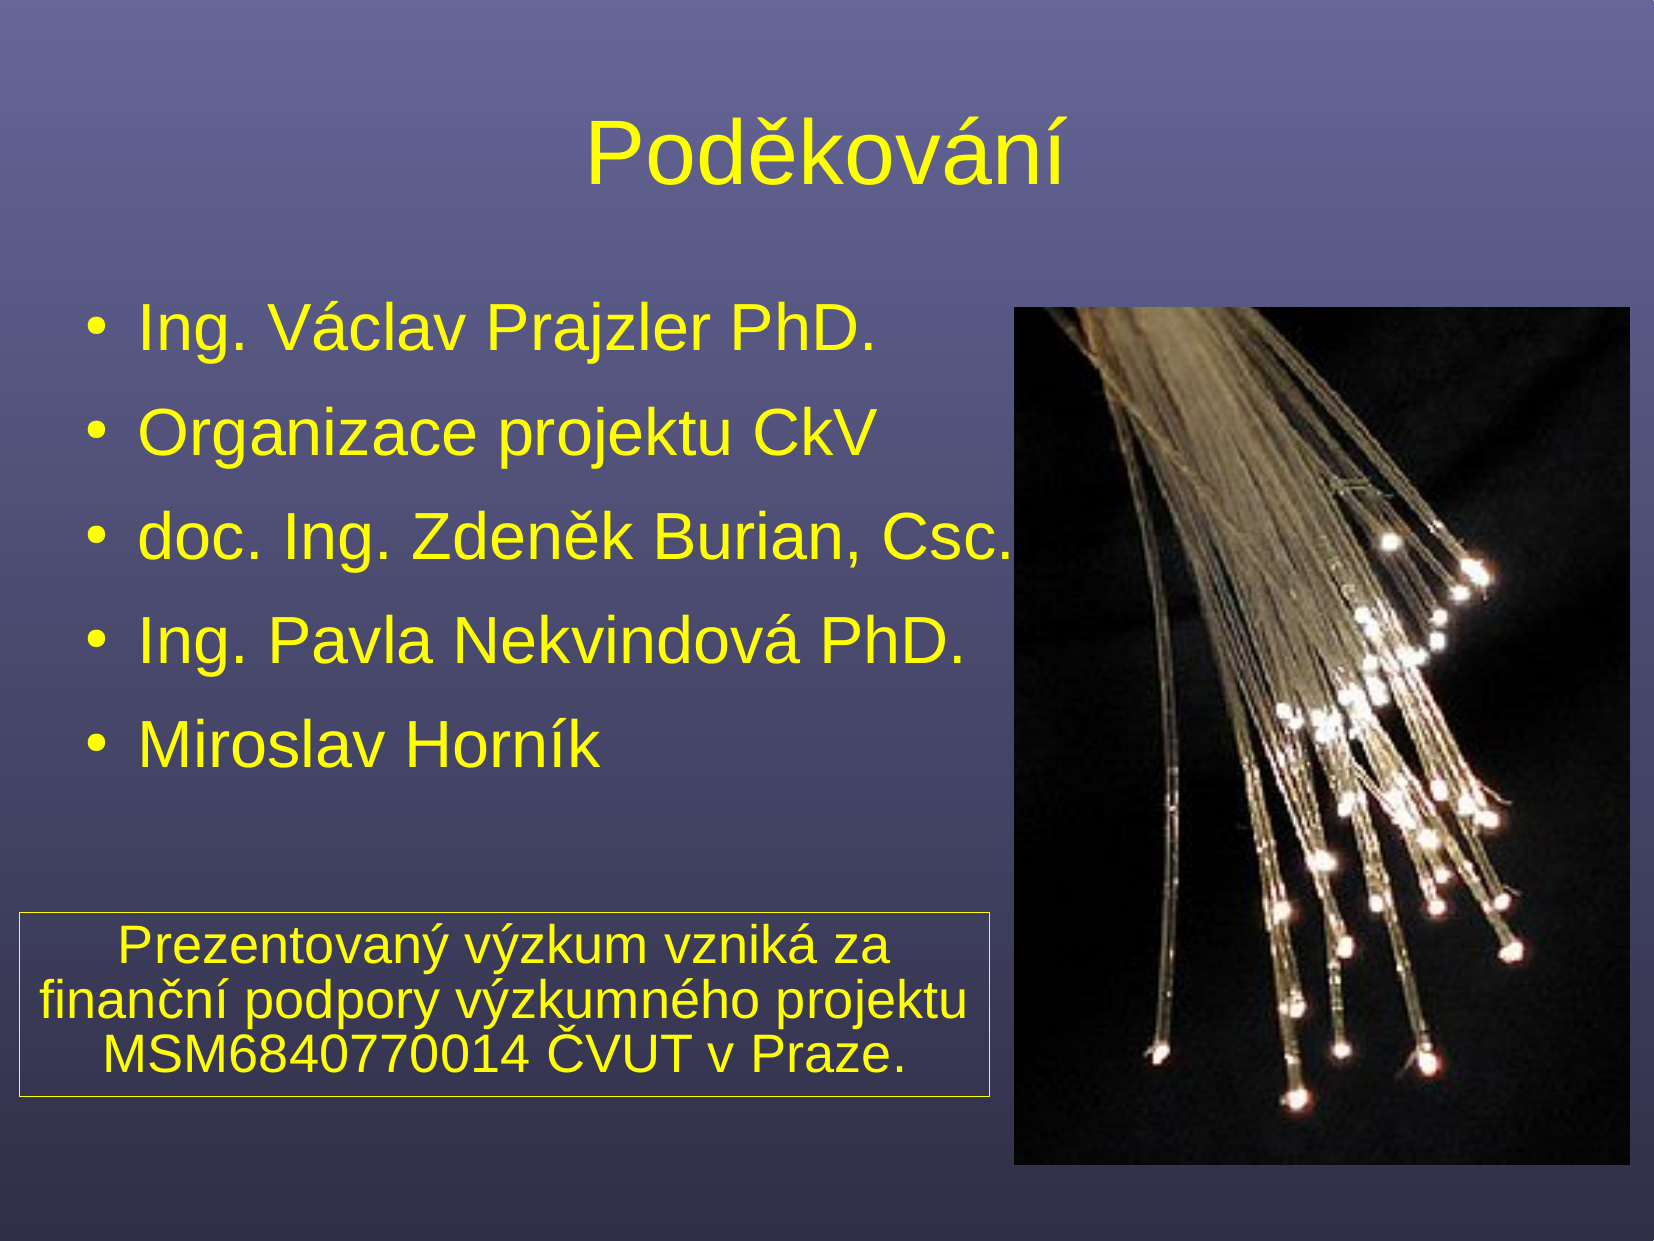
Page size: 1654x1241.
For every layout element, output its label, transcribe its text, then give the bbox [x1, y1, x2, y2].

title Poděkování [82, 49, 1571, 257]
list Ing. Václav Prajzler PhD. Organizace projektu CkV doc. Ing. Zdeněk Burian, Csc. Ing. Pavla Nekvindová PhD. Miroslav Horník [66, 290, 1571, 1094]
text_box Prezentovaný výzkum vzniká za finanční podpory výzkumného projektu MSM6840770014 ČVUT v Praze. [19, 912, 990, 1097]
picture [1014, 307, 1630, 1165]
